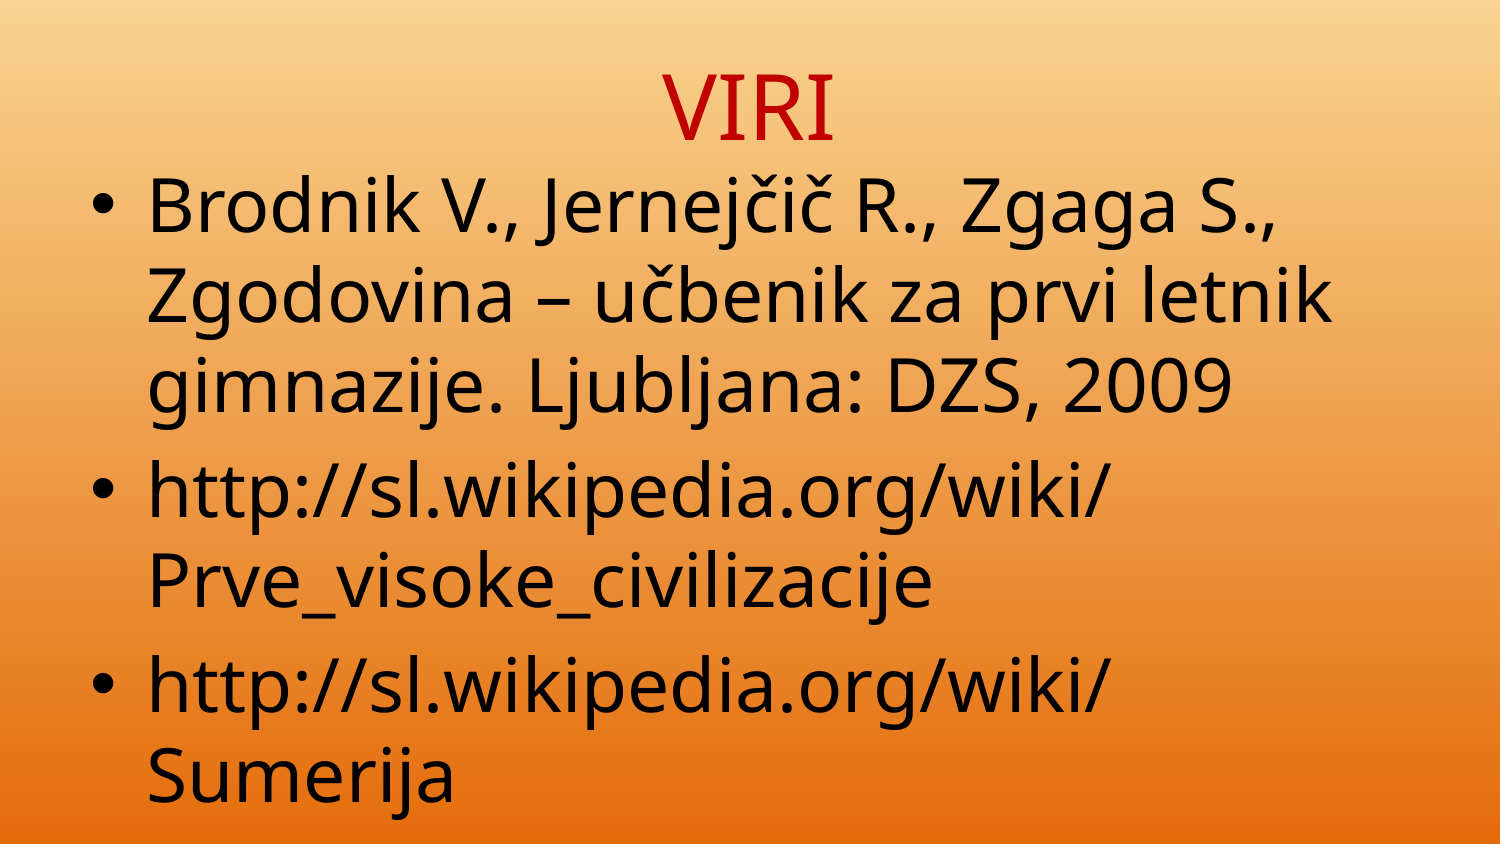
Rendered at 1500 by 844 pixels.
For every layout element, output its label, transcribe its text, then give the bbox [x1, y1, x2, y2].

title VIRI [75, 33, 1425, 150]
list Brodnik V., Jernejčič R., Zgaga S., Zgodovina – učbenik za prvi letnik gimnazije. Ljubljana: DZS, 2009 http://sl.wikipedia.org/wiki/Prve_visoke_civilizacije http://sl.wikipedia.org/wiki/Sumerija http://sl.wikipedia.org/wiki/Stari_Egipt http://sl.wikipedia.org/wiki/Prve_visoke_civilizacije [75, 150, 1425, 812]
